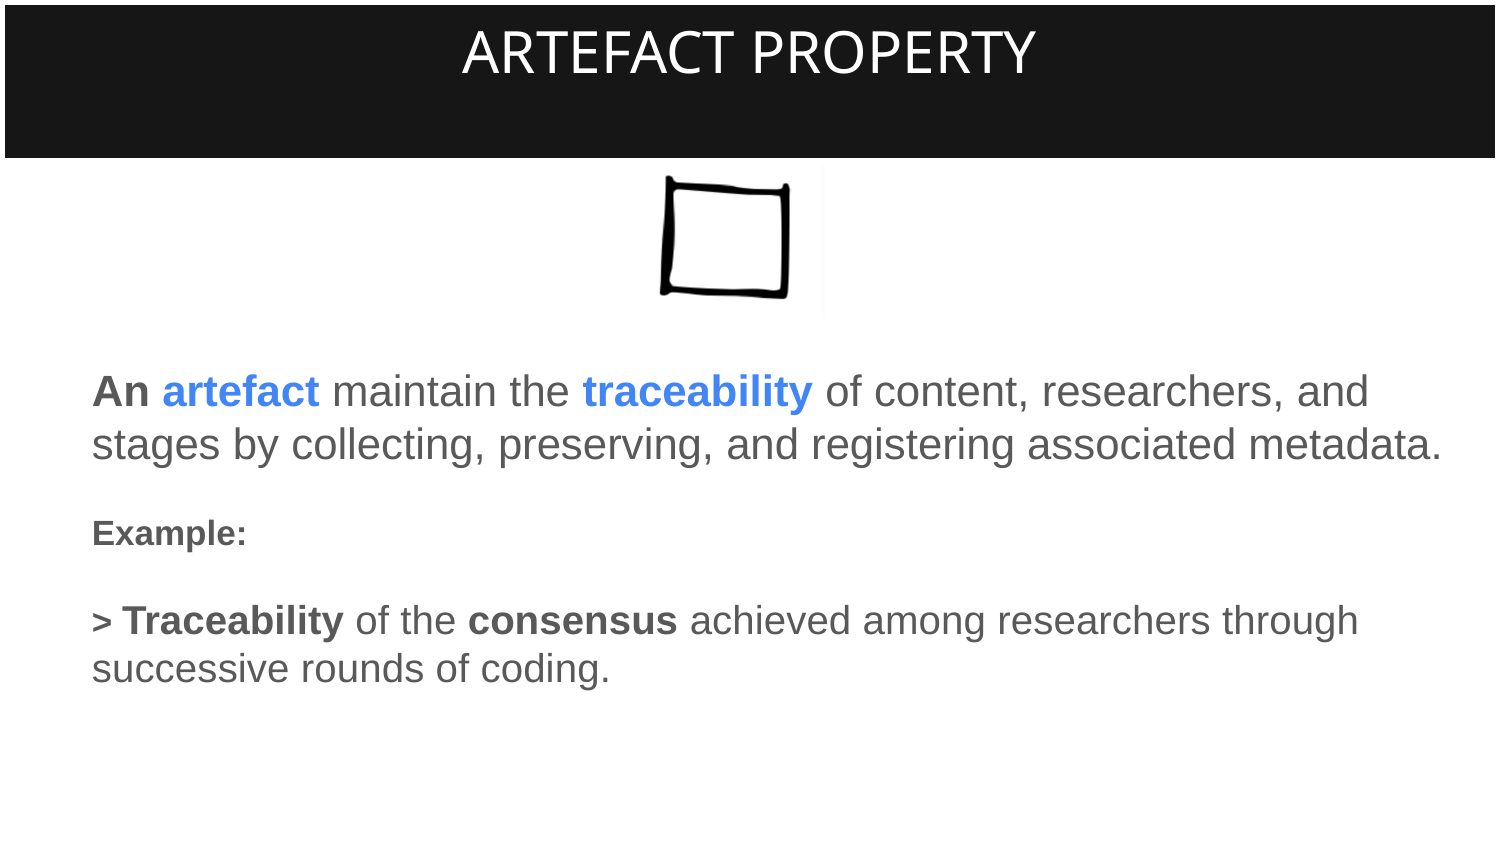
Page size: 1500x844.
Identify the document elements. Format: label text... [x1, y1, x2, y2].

list An artefact maintain the traceability of content, researchers, and stages by collecting, preserving, and registering associated metadata. Example: > Traceability of the consensus achieved among researchers through successive rounds of coding. [76, 190, 1471, 760]
title Artefact Property [0, 0, 1500, 164]
picture [640, 163, 825, 319]
